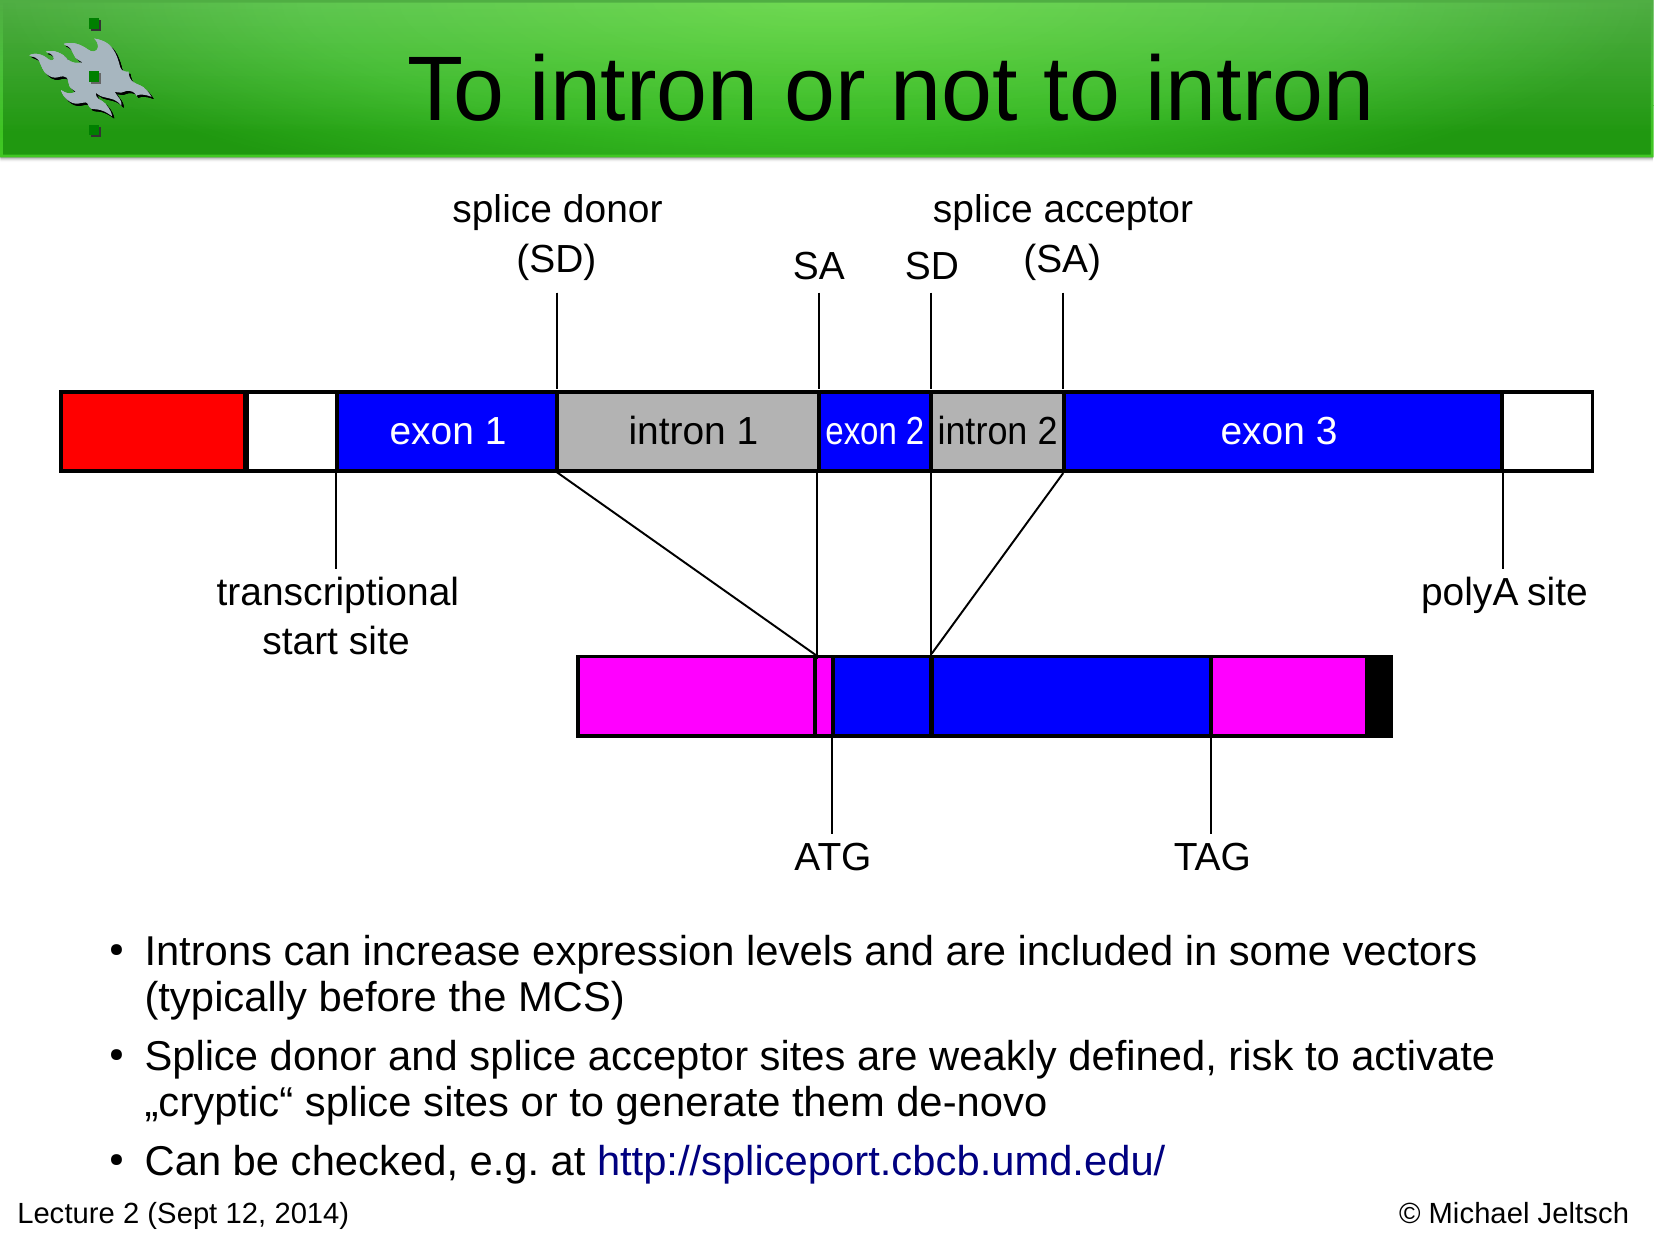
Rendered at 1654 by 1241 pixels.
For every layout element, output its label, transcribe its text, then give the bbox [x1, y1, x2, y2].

text_box Introns can increase expression levels and are included in some vectors (typically before the MCS) Splice donor and splice acceptor sites are weakly defined, risk to activate „cryptic“ splice sites or to generate them de-novo Can be checked, e.g. at http://spliceport.cbcb.umd.edu/ [94, 920, 1583, 1192]
picture [59, 194, 1595, 871]
title To intron or not to intron [212, 17, 1571, 160]
